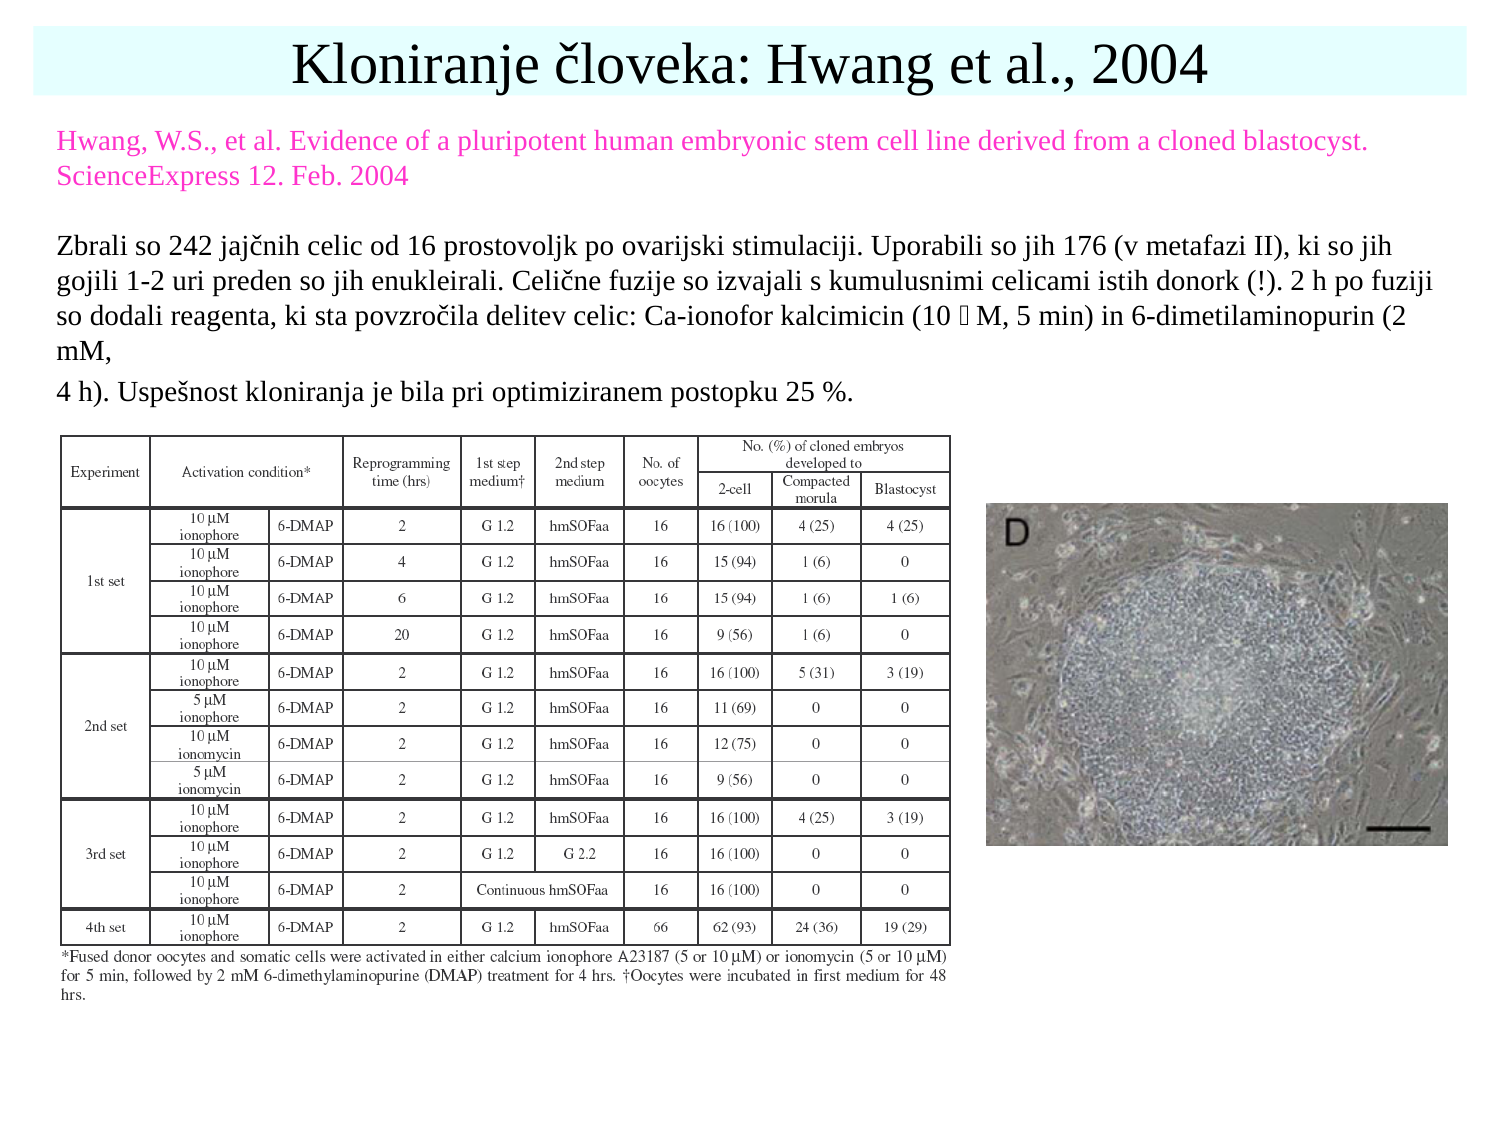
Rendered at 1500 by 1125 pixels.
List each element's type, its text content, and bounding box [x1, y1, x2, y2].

picture [986, 503, 1448, 846]
picture [53, 432, 955, 1008]
list Hwang, W.S., et al. Evidence of a pluripotent human embryonic stem cell line derived from a cloned blastocyst. ScienceExpress 12. Feb. 2004 Zbrali so 242 jajčnih celic od 16 prostovoljk po ovarijski stimulaciji. Uporabili so jih 176 (v metafazi II), ki so jih gojili 1-2 uri preden so jih enukleirali. Celične fuzije so izvajali s kumulusnimi celicami istih donork (!). 2 h po fuziji so dodali reagenta, ki sta povzročila delitev celic: Ca-ionofor kalcimicin (10 M, 5 min) in 6-dimetilaminopurin (2 mM, 4 h). Uspešnost kloniranja je bila pri optimiziranem postopku 25 %. [41, 113, 1475, 1075]
text_box Kloniranje človeka: Hwang et al., 2004 [33, 26, 1467, 96]
